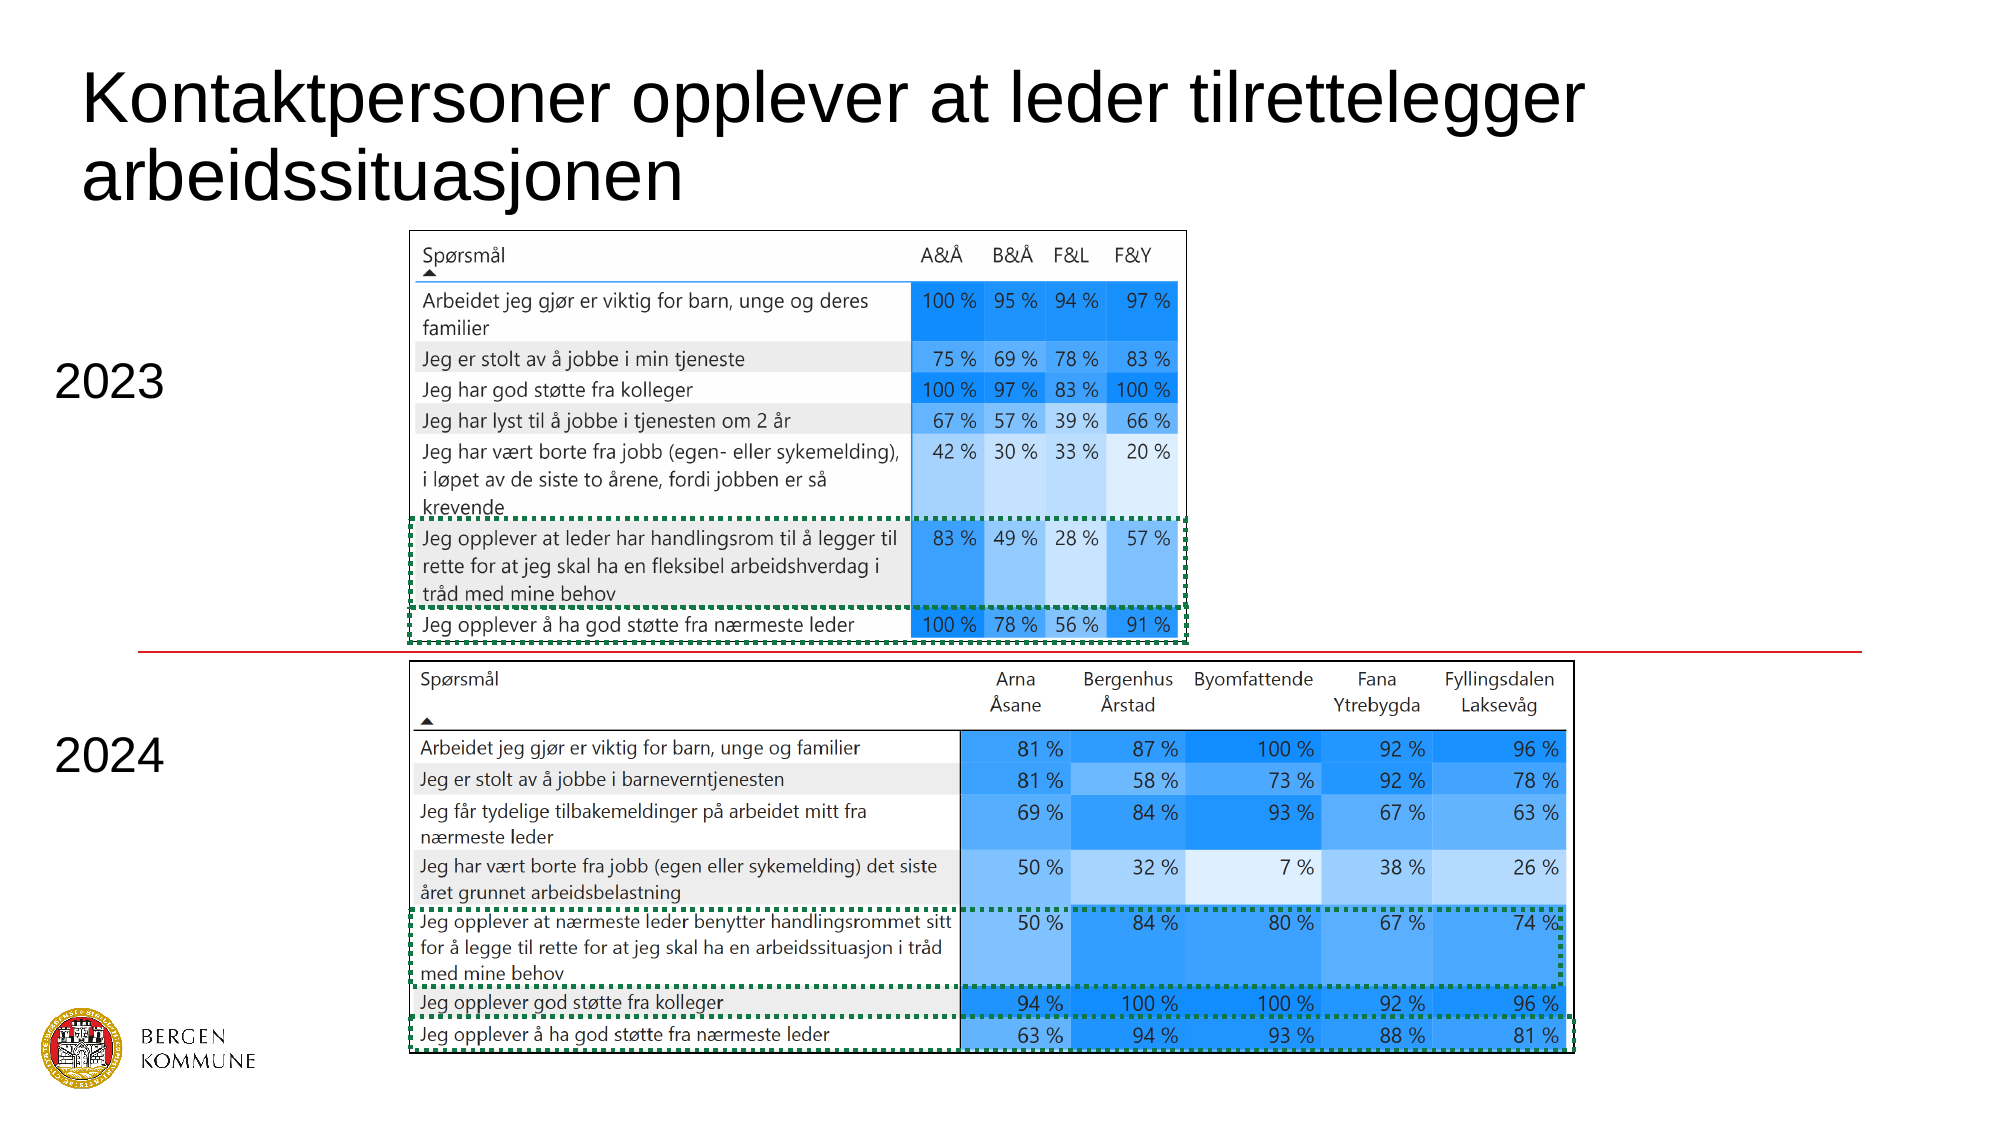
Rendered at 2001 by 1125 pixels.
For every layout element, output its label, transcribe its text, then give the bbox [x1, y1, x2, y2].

text_box 2023 [39, 340, 201, 417]
title Kontaktpersoner opplever at leder tilrettelegger arbeidssituasjonen [81, 47, 1985, 229]
picture [410, 230, 1186, 641]
text_box 2024 [39, 714, 201, 791]
picture [410, 661, 1574, 1053]
